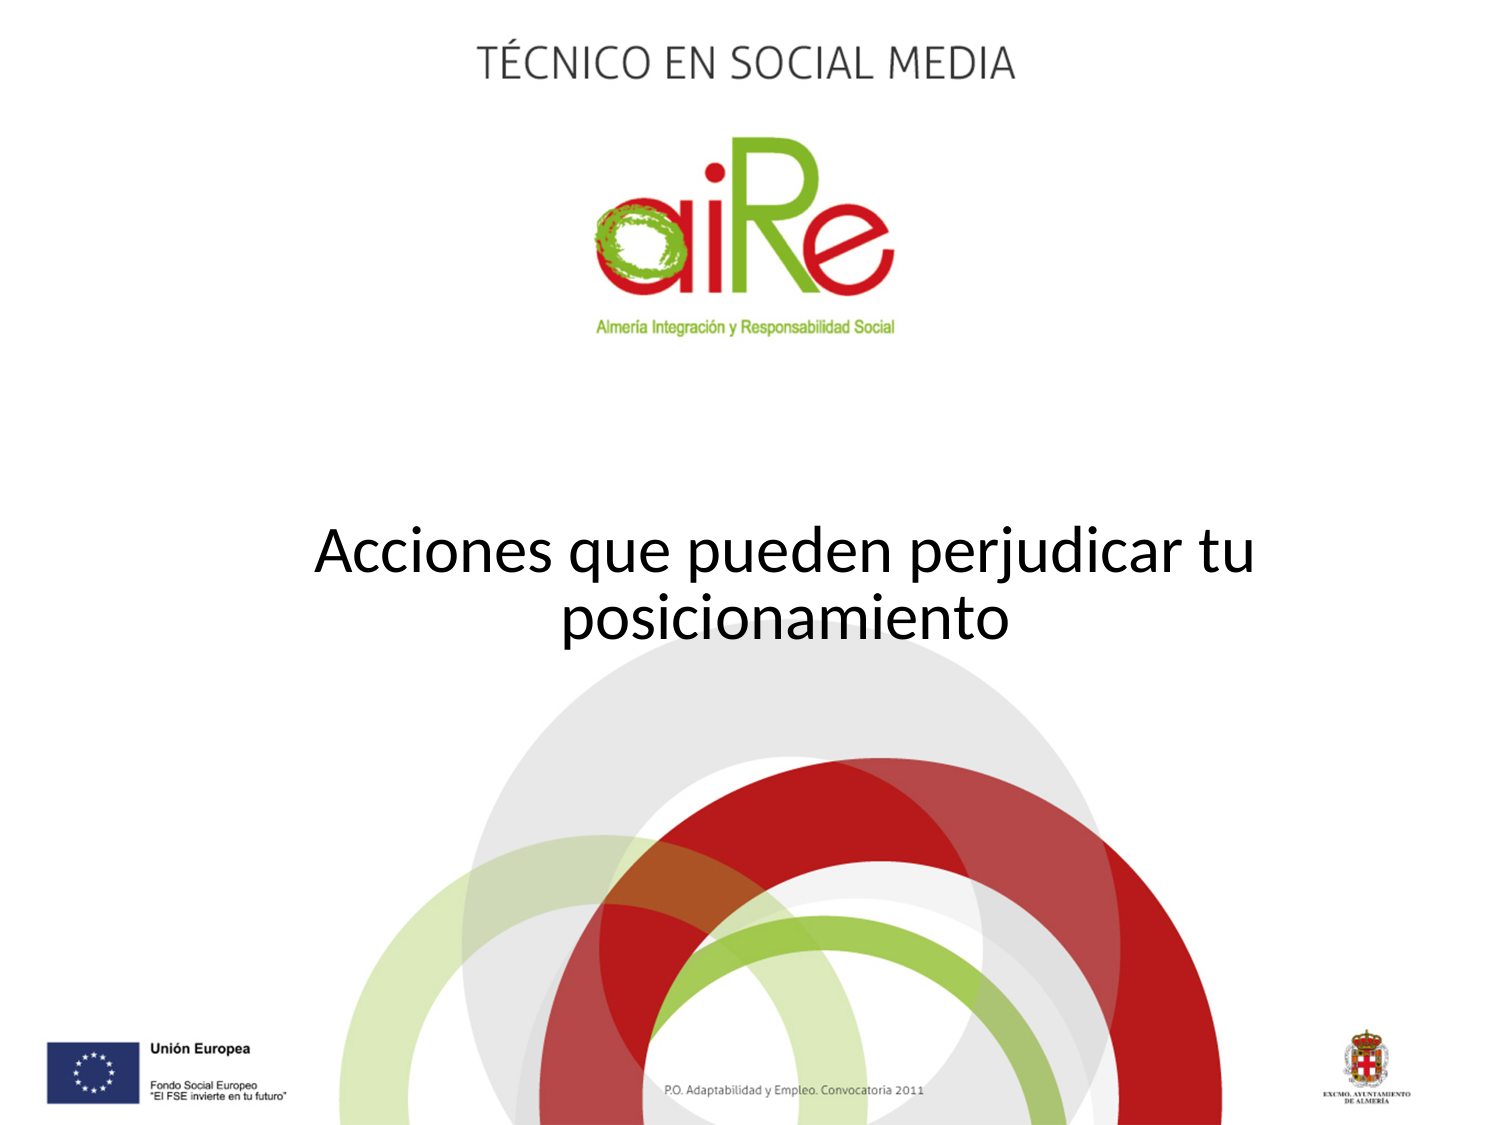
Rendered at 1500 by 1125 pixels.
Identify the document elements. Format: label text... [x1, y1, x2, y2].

picture [0, 0, 1500, 1125]
list Acciones que pueden perjudicar tu posicionamiento [75, 263, 1425, 916]
